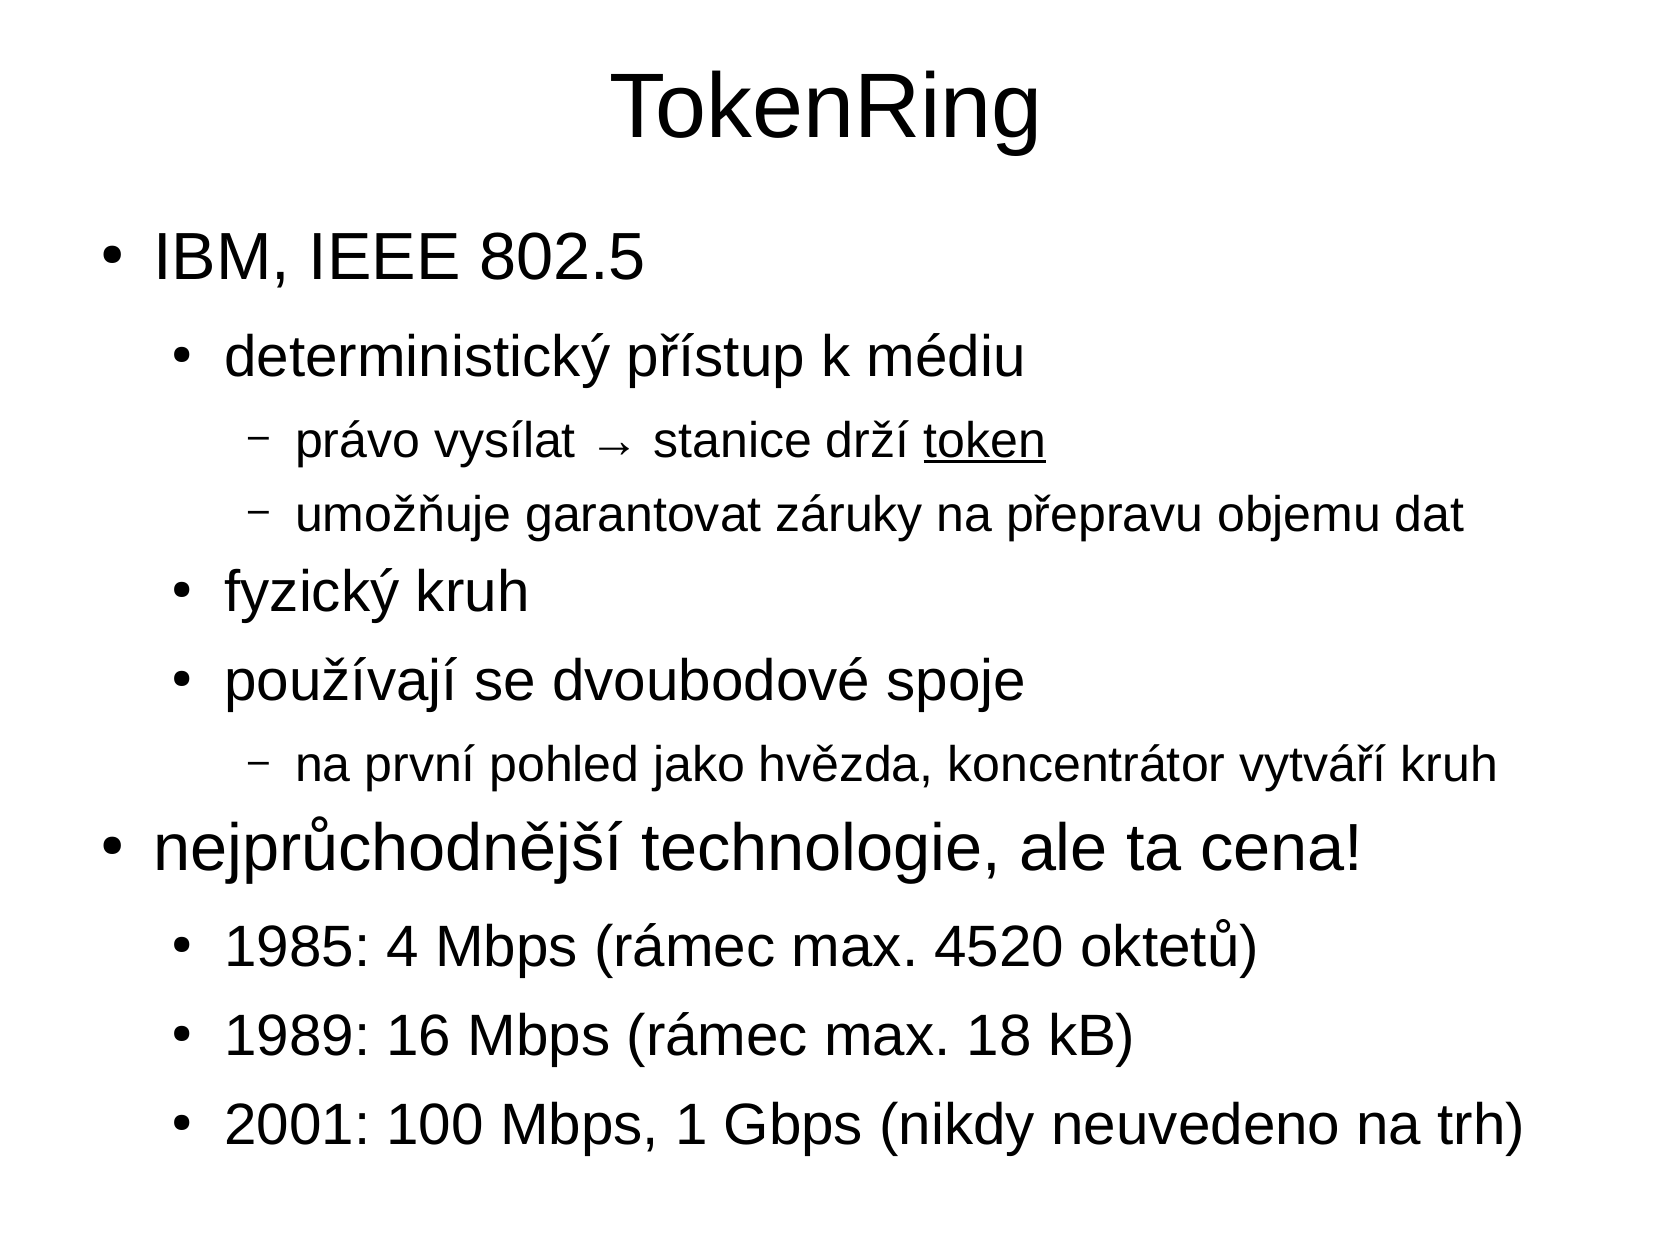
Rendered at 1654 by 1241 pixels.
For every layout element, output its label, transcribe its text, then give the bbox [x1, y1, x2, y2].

title TokenRing [82, 9, 1571, 202]
list IBM, IEEE 802.5 deterministický přístup k médiu právo vysílat → stanice drží token umožňuje garantovat záruky na přepravu objemu dat fyzický kruh používají se dvoubodové spoje na první pohled jako hvězda, koncentrátor vytváří kruh nejprůchodnější technologie, ale ta cena! 1985: 4 Mbps (rámec max. 4520 oktetů) 1989: 16 Mbps (rámec max. 18 kB) 2001: 100 Mbps, 1 Gbps (nikdy neuvedeno na trh) [82, 219, 1571, 1173]
